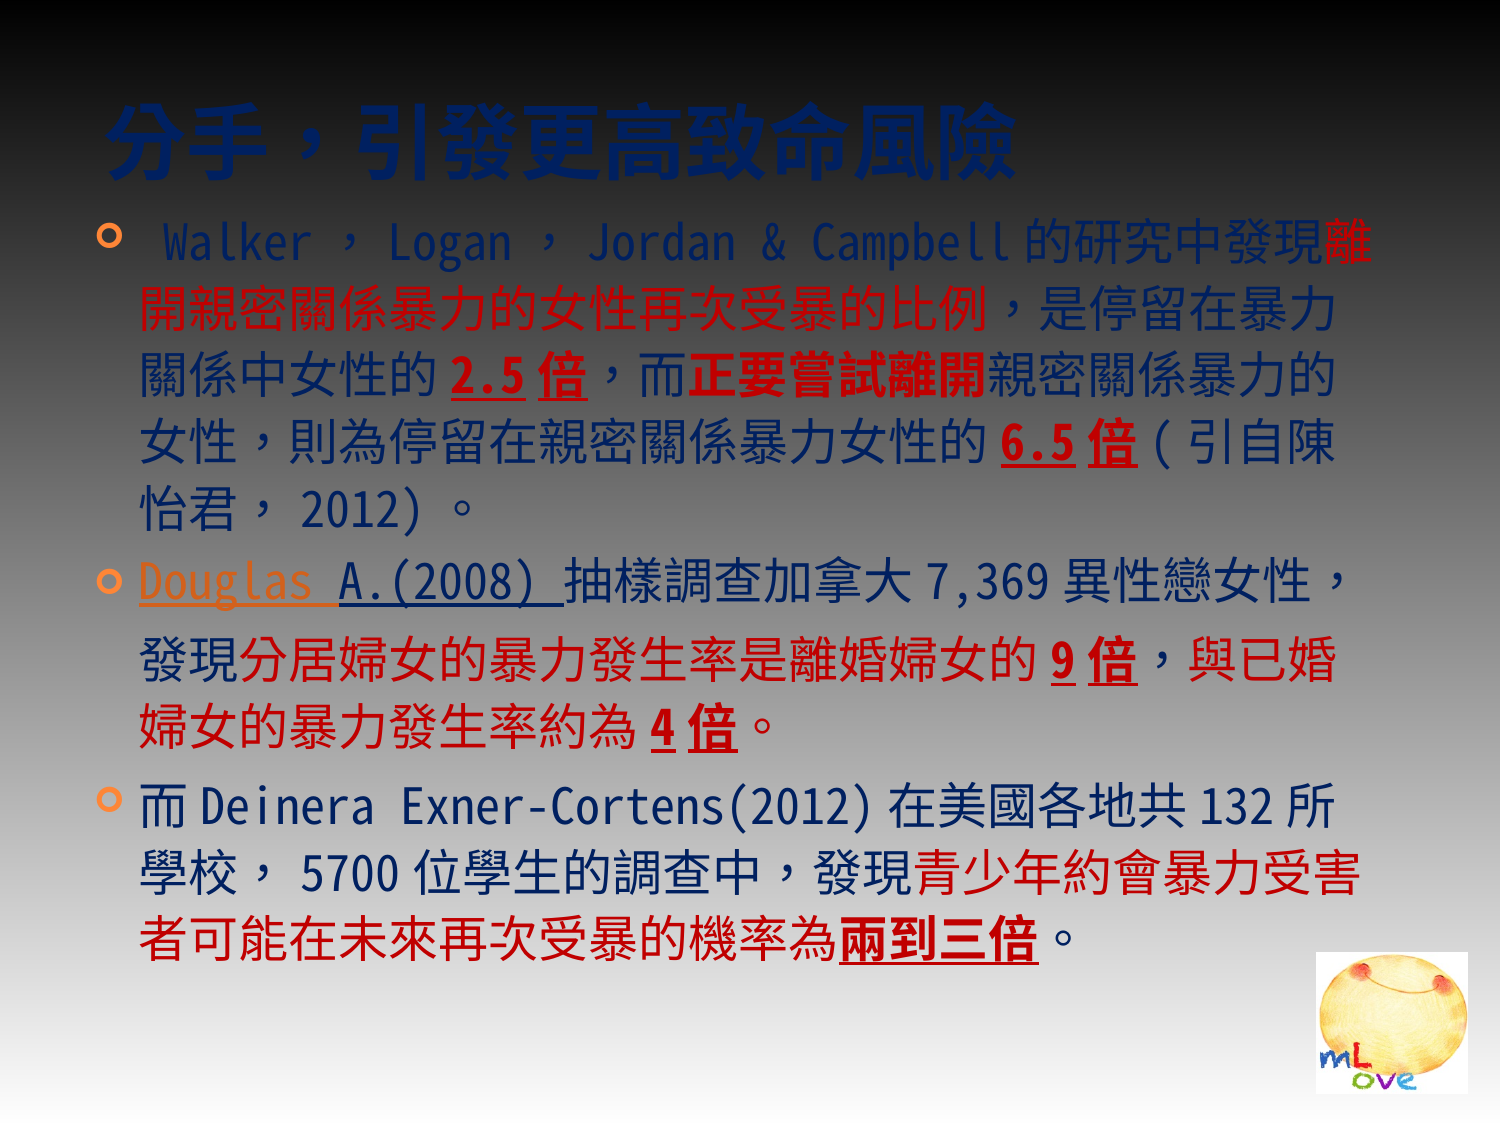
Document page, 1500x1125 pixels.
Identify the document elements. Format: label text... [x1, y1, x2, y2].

list Walker，Logan，Jordan & Campbell的研究中發現離開親密關係暴力的女性再次受暴的比例，是停留在暴力關係中女性的2.5倍，而正要嘗試離開親密關係暴力的女性，則為停留在親密關係暴力女性的6.5倍(引自陳怡君，2012)。 Douglas A.(2008) 抽樣調查加拿大7,369異性戀女性，發現分居婦女的暴力發生率是離婚婦女的9倍，與已婚婦女的暴力發生率約為4倍。 而Deinera Exner-Cortens(2012)在美國各地共132所學校，5700位學生的調查中，發現青少年約會暴力受害者可能在未來再次受暴的機率為兩到三倍。 [64, 196, 1399, 1071]
title 分手，引發更高致命風險 [88, 54, 1414, 198]
picture [1316, 952, 1468, 1094]
